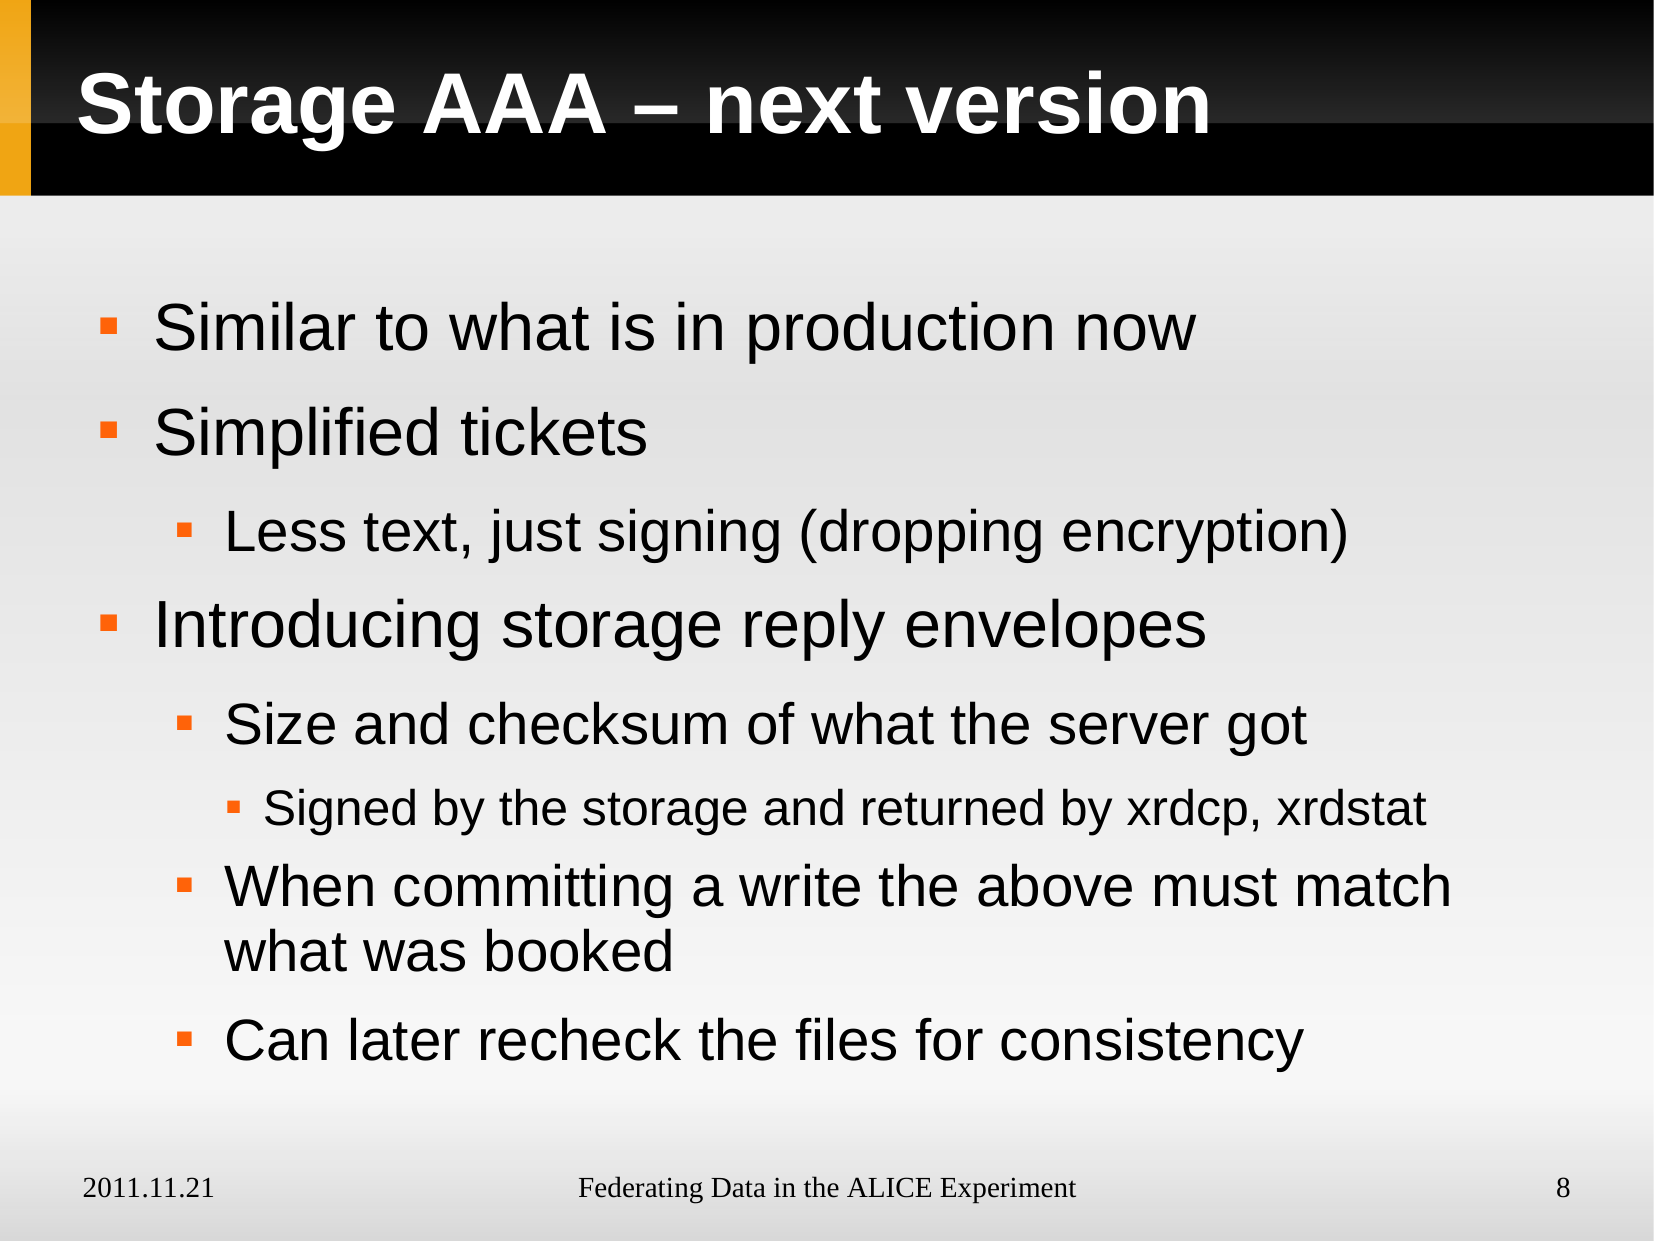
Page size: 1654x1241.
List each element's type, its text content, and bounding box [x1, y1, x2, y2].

list Similar to what is in production now Simplified tickets Less text, just signing (dropping encryption) Introducing storage reply envelopes Size and checksum of what the server got Signed by the storage and returned by xrdcp, xrdstat When committing a write the above must match what was booked Can later recheck the files for consistency [82, 290, 1571, 1109]
picture [0, 0, 1654, 1241]
title Storage AAA – next version [76, 0, 1565, 208]
